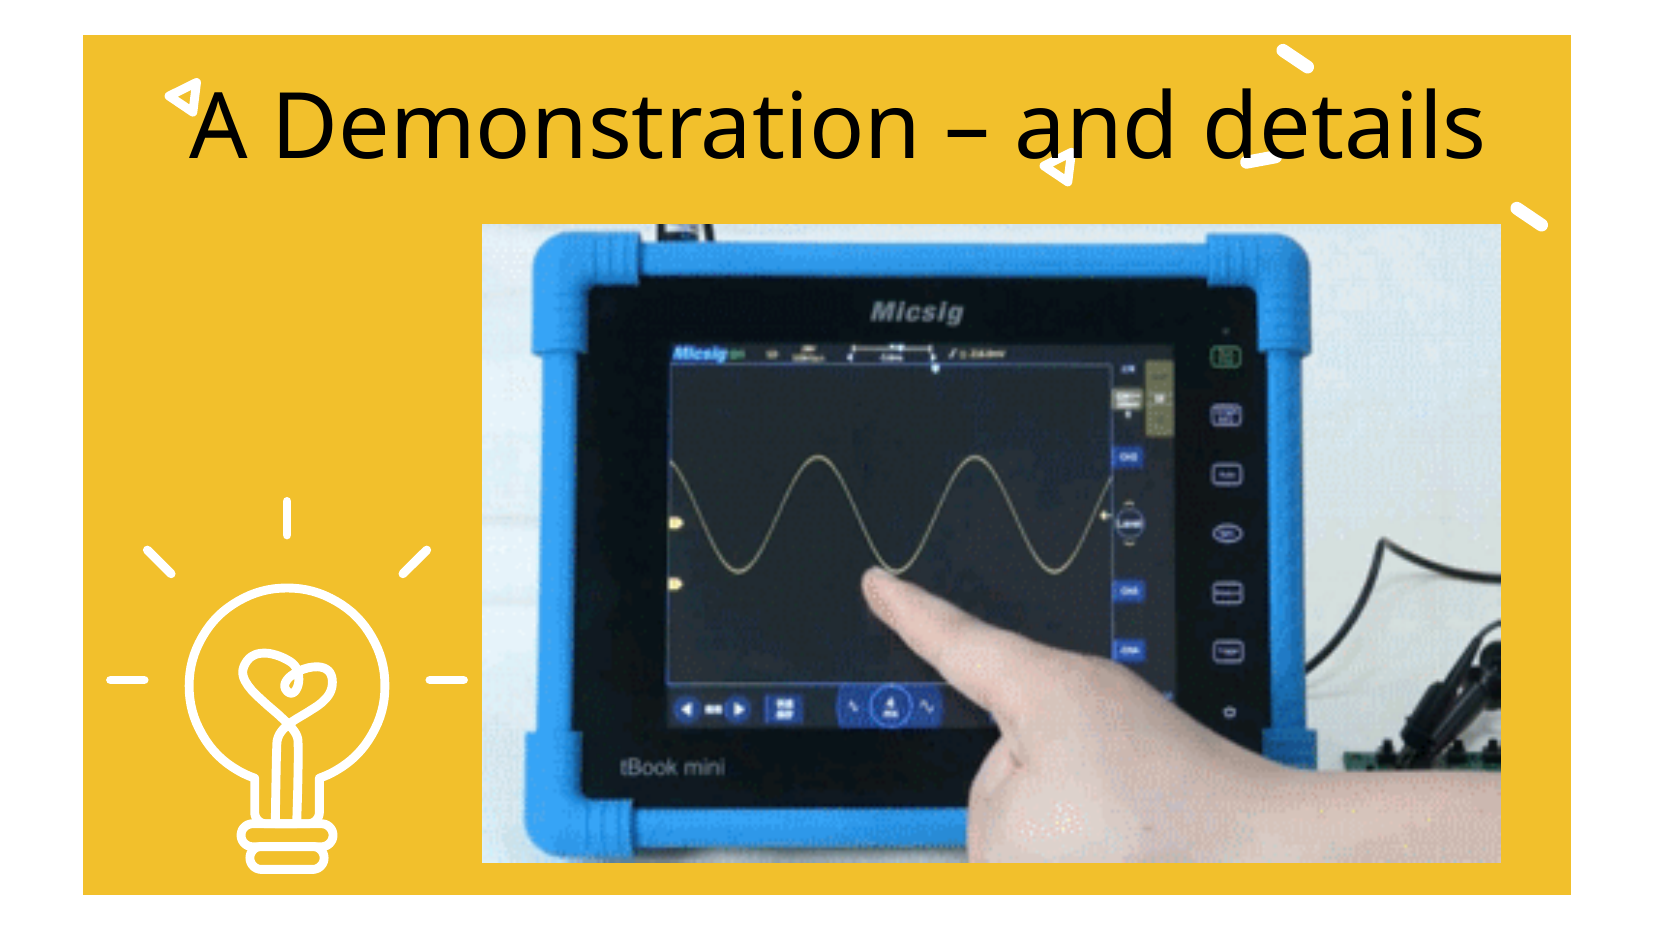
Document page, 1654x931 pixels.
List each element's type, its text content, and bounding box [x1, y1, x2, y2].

picture [482, 224, 1501, 863]
title A Demonstration – and details [82, 45, 1571, 202]
